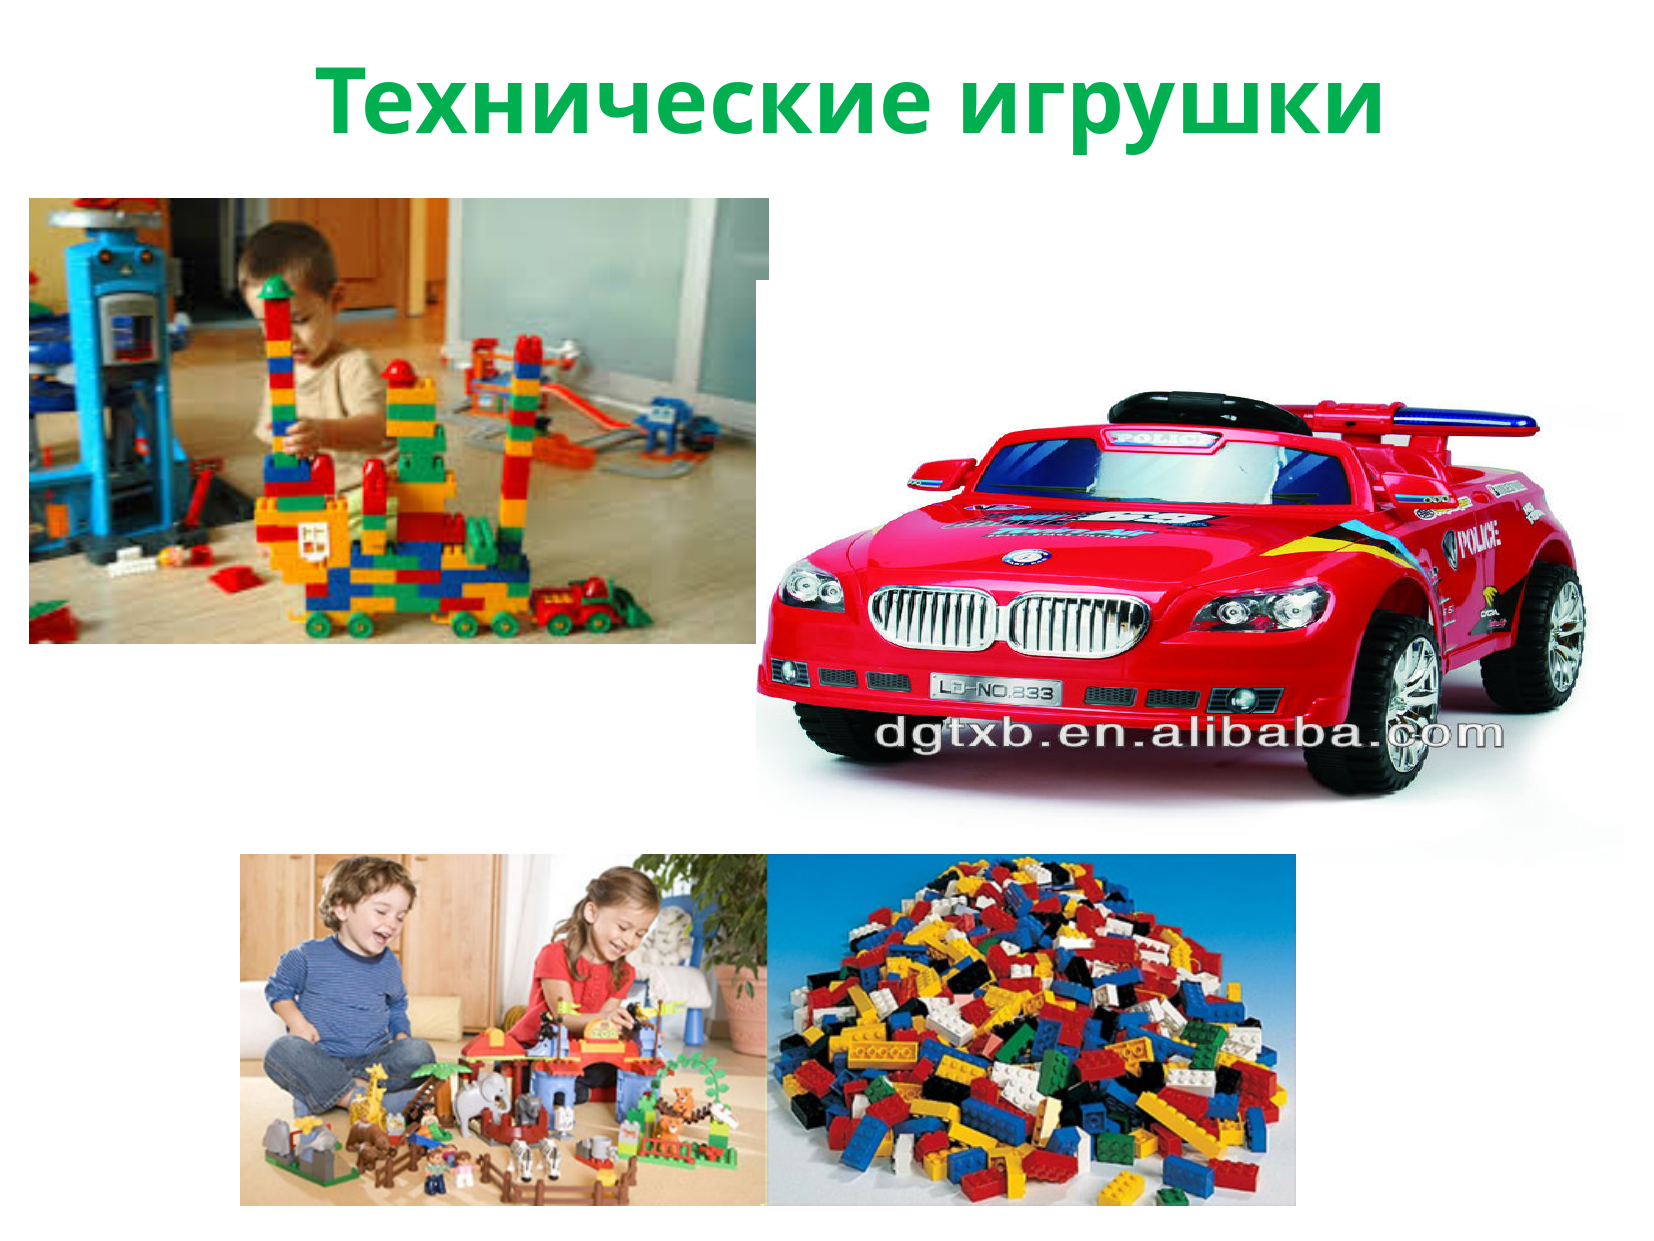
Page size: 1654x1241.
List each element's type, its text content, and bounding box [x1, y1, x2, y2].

text_box Технические игрушки [299, 34, 1336, 161]
picture [29, 198, 1624, 1206]
